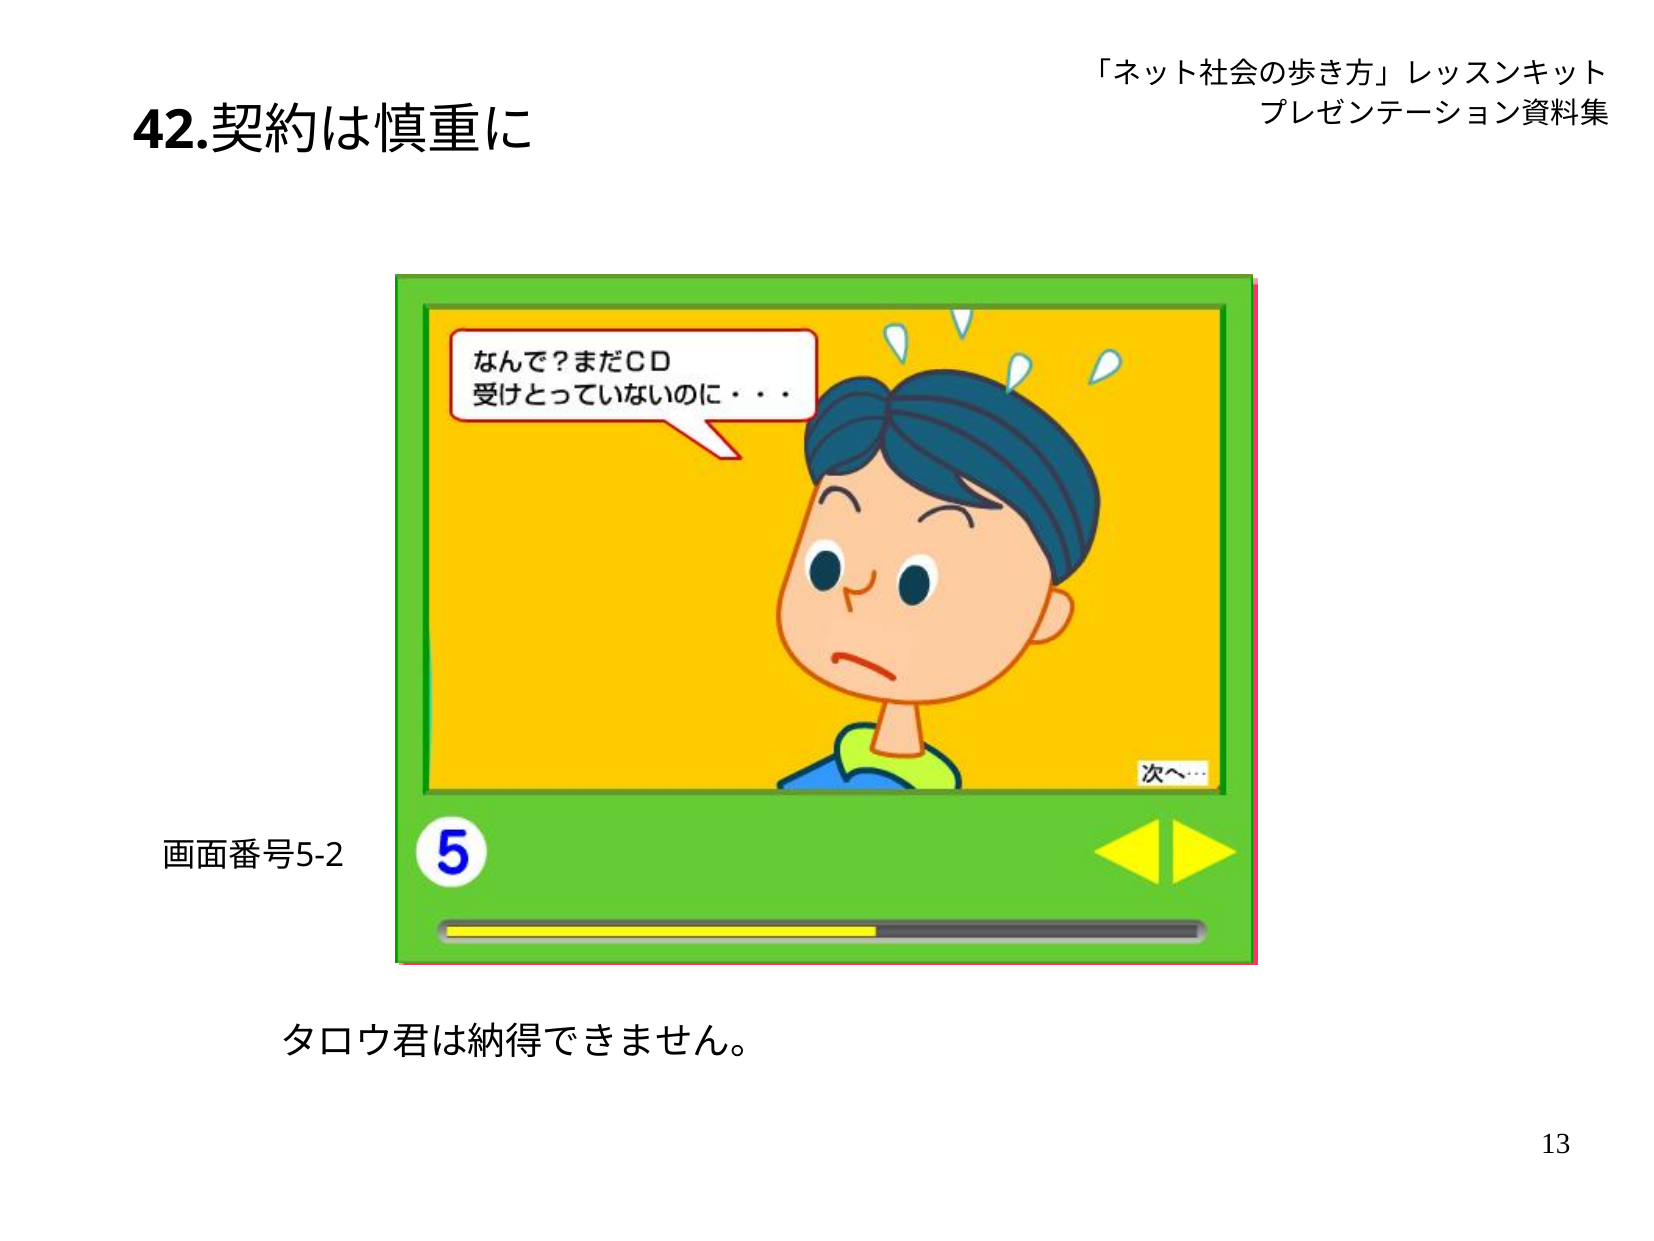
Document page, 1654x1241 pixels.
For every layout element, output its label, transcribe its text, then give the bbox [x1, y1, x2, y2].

picture [395, 274, 1258, 965]
text_box 画面番号5-2 [147, 826, 384, 882]
text_box 「ネット社会の歩き方」レッスンキット プレゼンテーション資料集 [1062, 44, 1625, 139]
text_box 42.契約は慎重に [118, 88, 1241, 169]
text_box タロウ君は納得できません。 [265, 1003, 1447, 1074]
